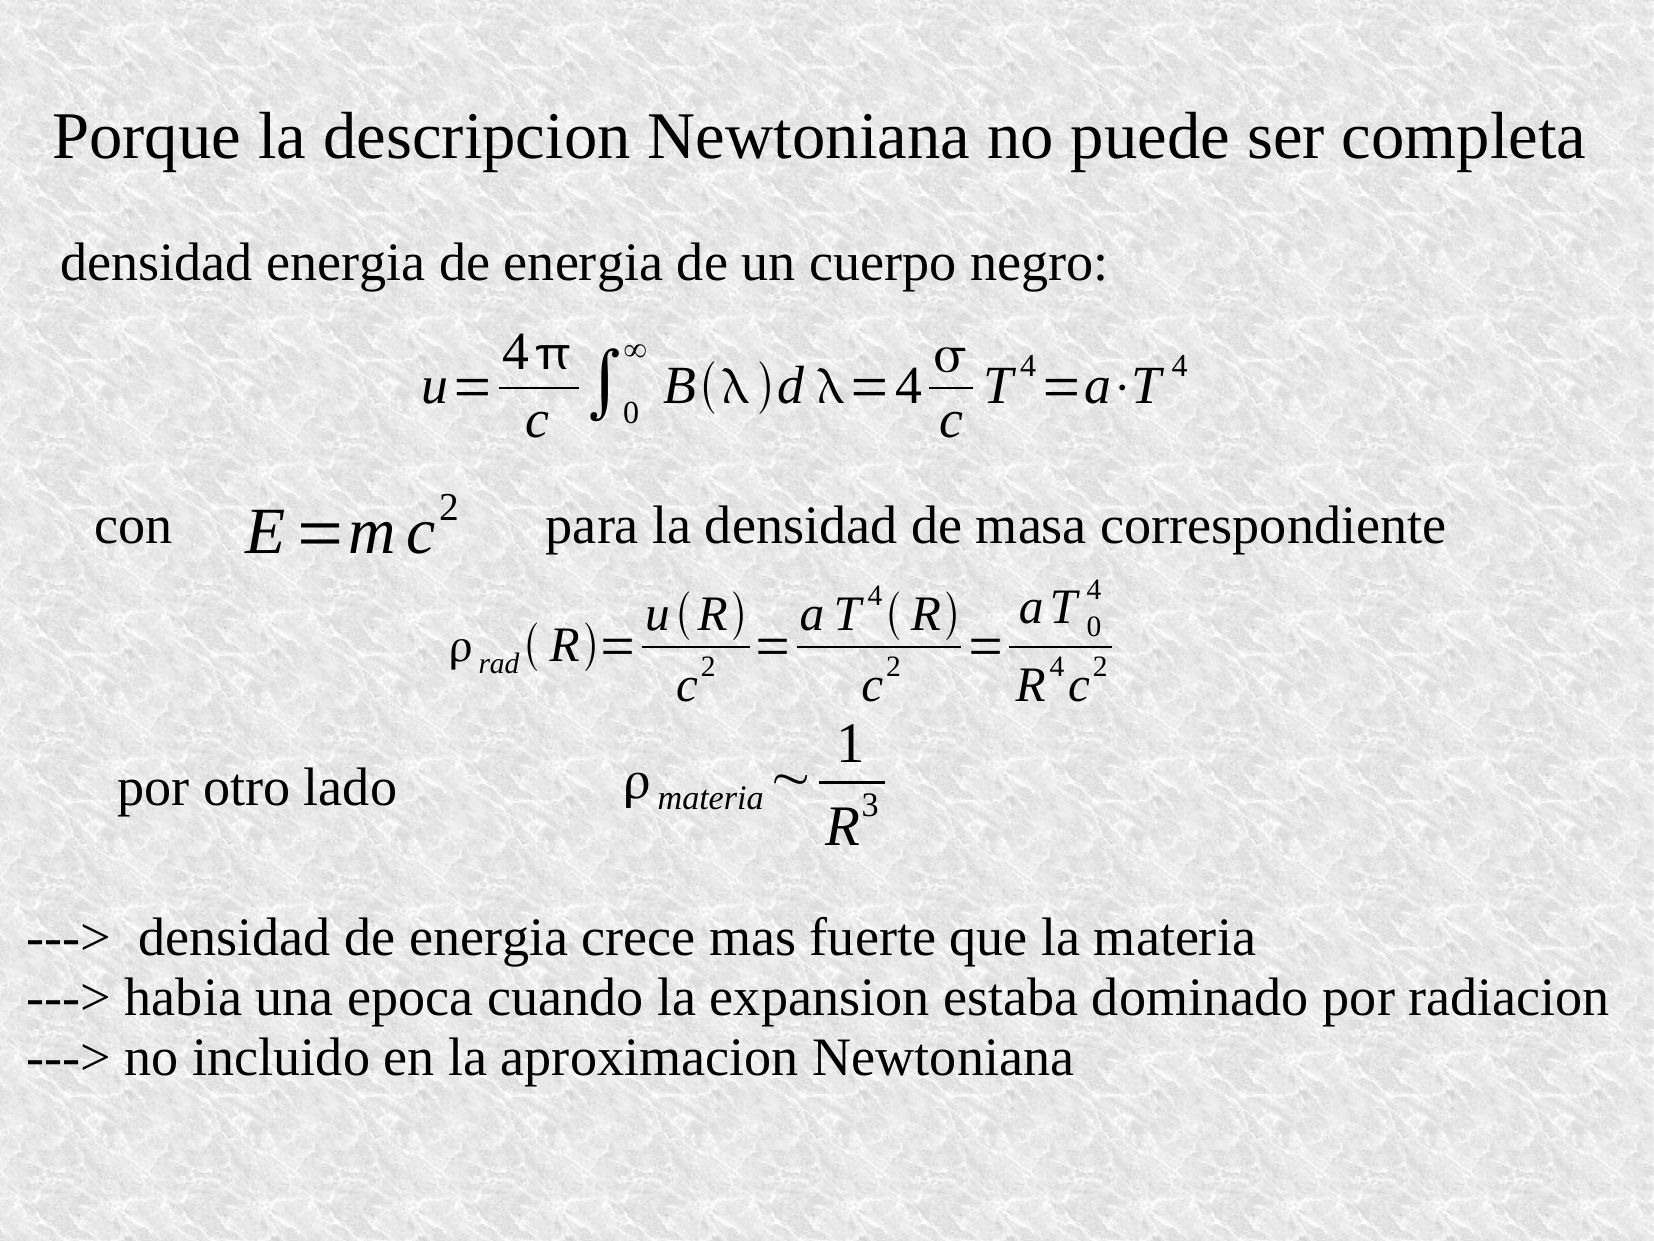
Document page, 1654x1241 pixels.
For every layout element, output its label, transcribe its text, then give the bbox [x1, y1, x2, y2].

text_box con [79, 487, 188, 568]
chart [407, 322, 1201, 451]
text_box ---> densidad de energia crece mas fuerte que la materia ---> habia una epoca cuando la expansion estaba dominado por radiacion ---> no incluido en la aproximacion Newtoniana [11, 900, 1627, 1112]
text_box Porque la descripcion Newtoniana no puede ser completa [37, 91, 1605, 188]
chart [225, 487, 474, 571]
text_box para la densidad de masa correspondiente [531, 487, 1463, 568]
text_box densidad energia de energia de un cuerpo negro: [45, 225, 1126, 306]
text_box por otro lado [102, 750, 413, 831]
picture [0, 0, 1654, 1241]
chart [435, 574, 1126, 857]
text_box [712, 568, 826, 574]
